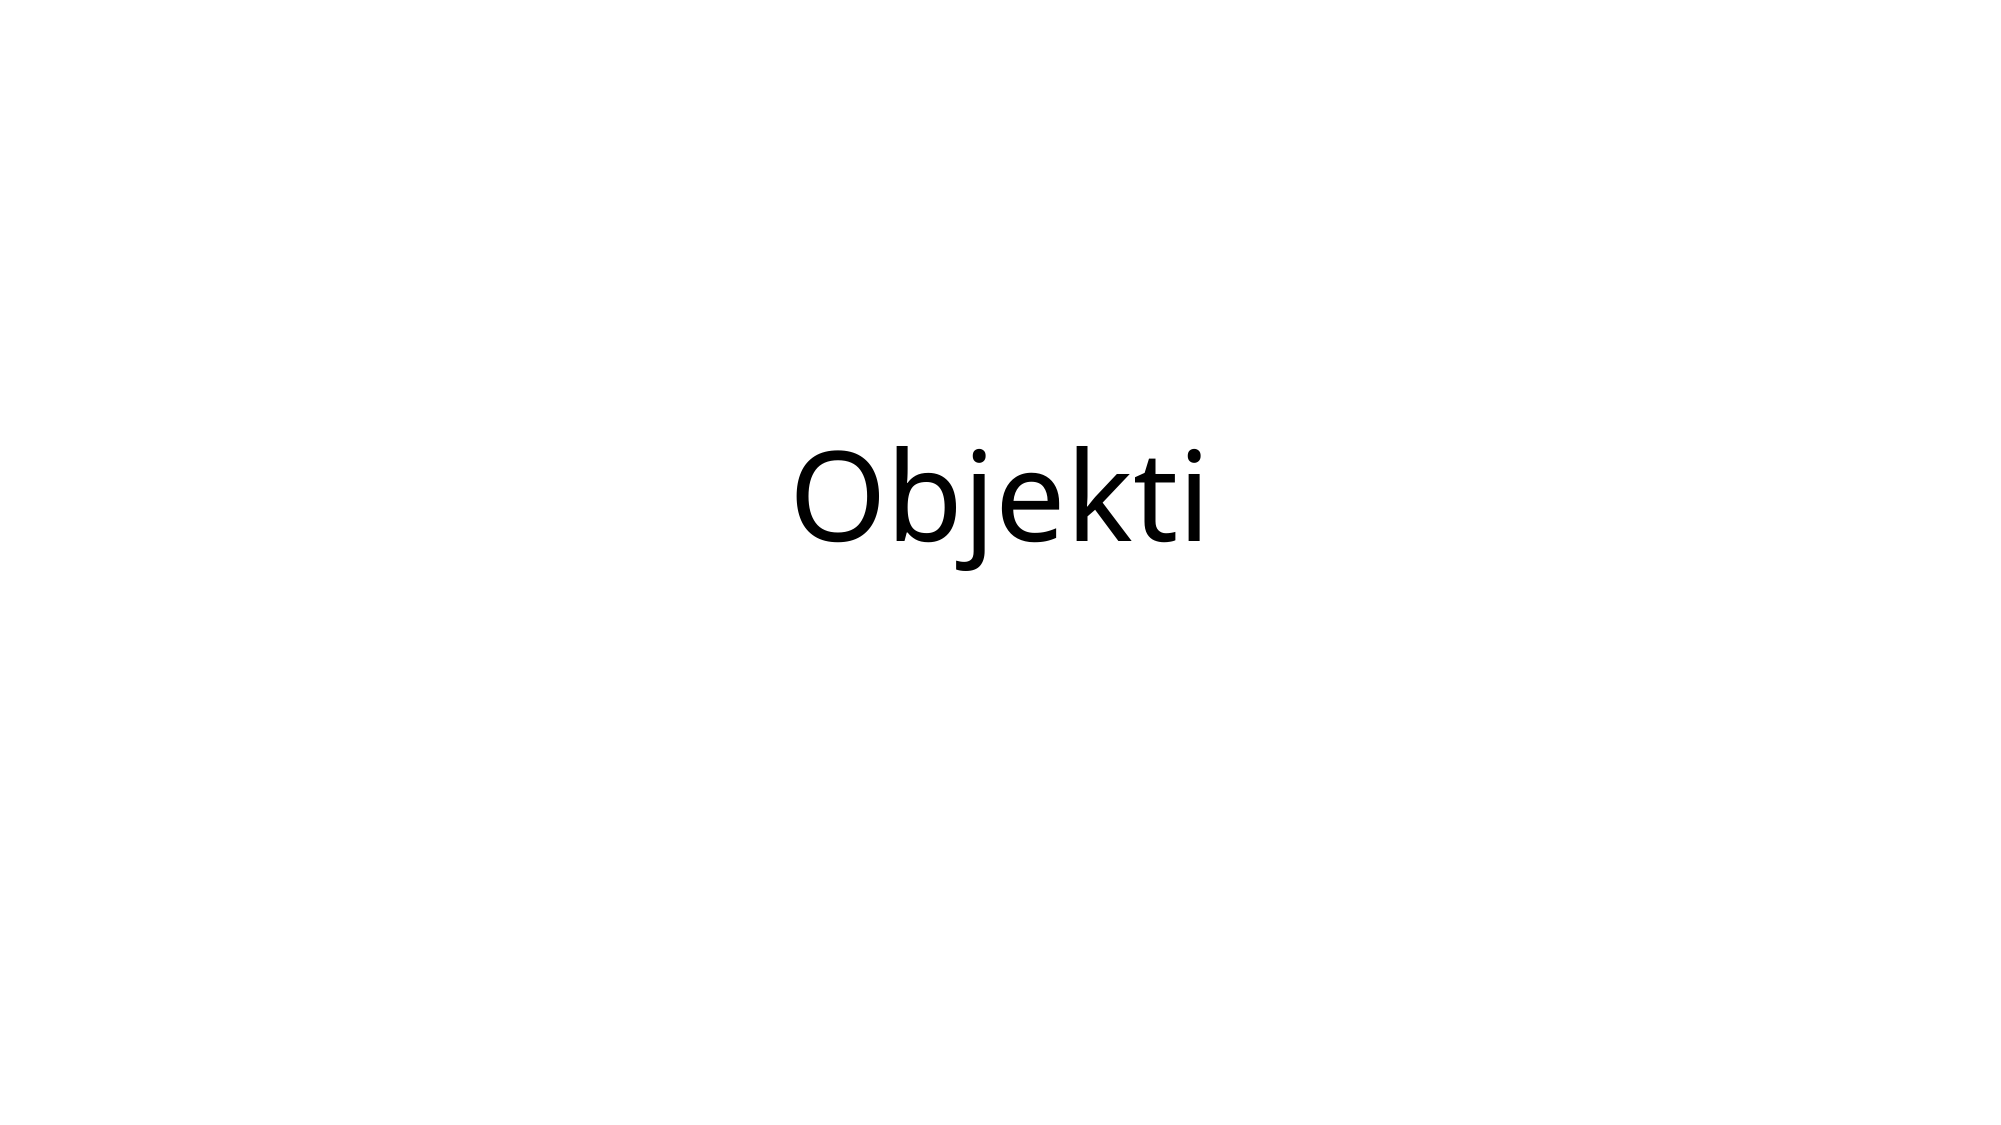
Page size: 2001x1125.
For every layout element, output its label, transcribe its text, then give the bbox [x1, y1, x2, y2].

title Objekti [249, 184, 1750, 576]
